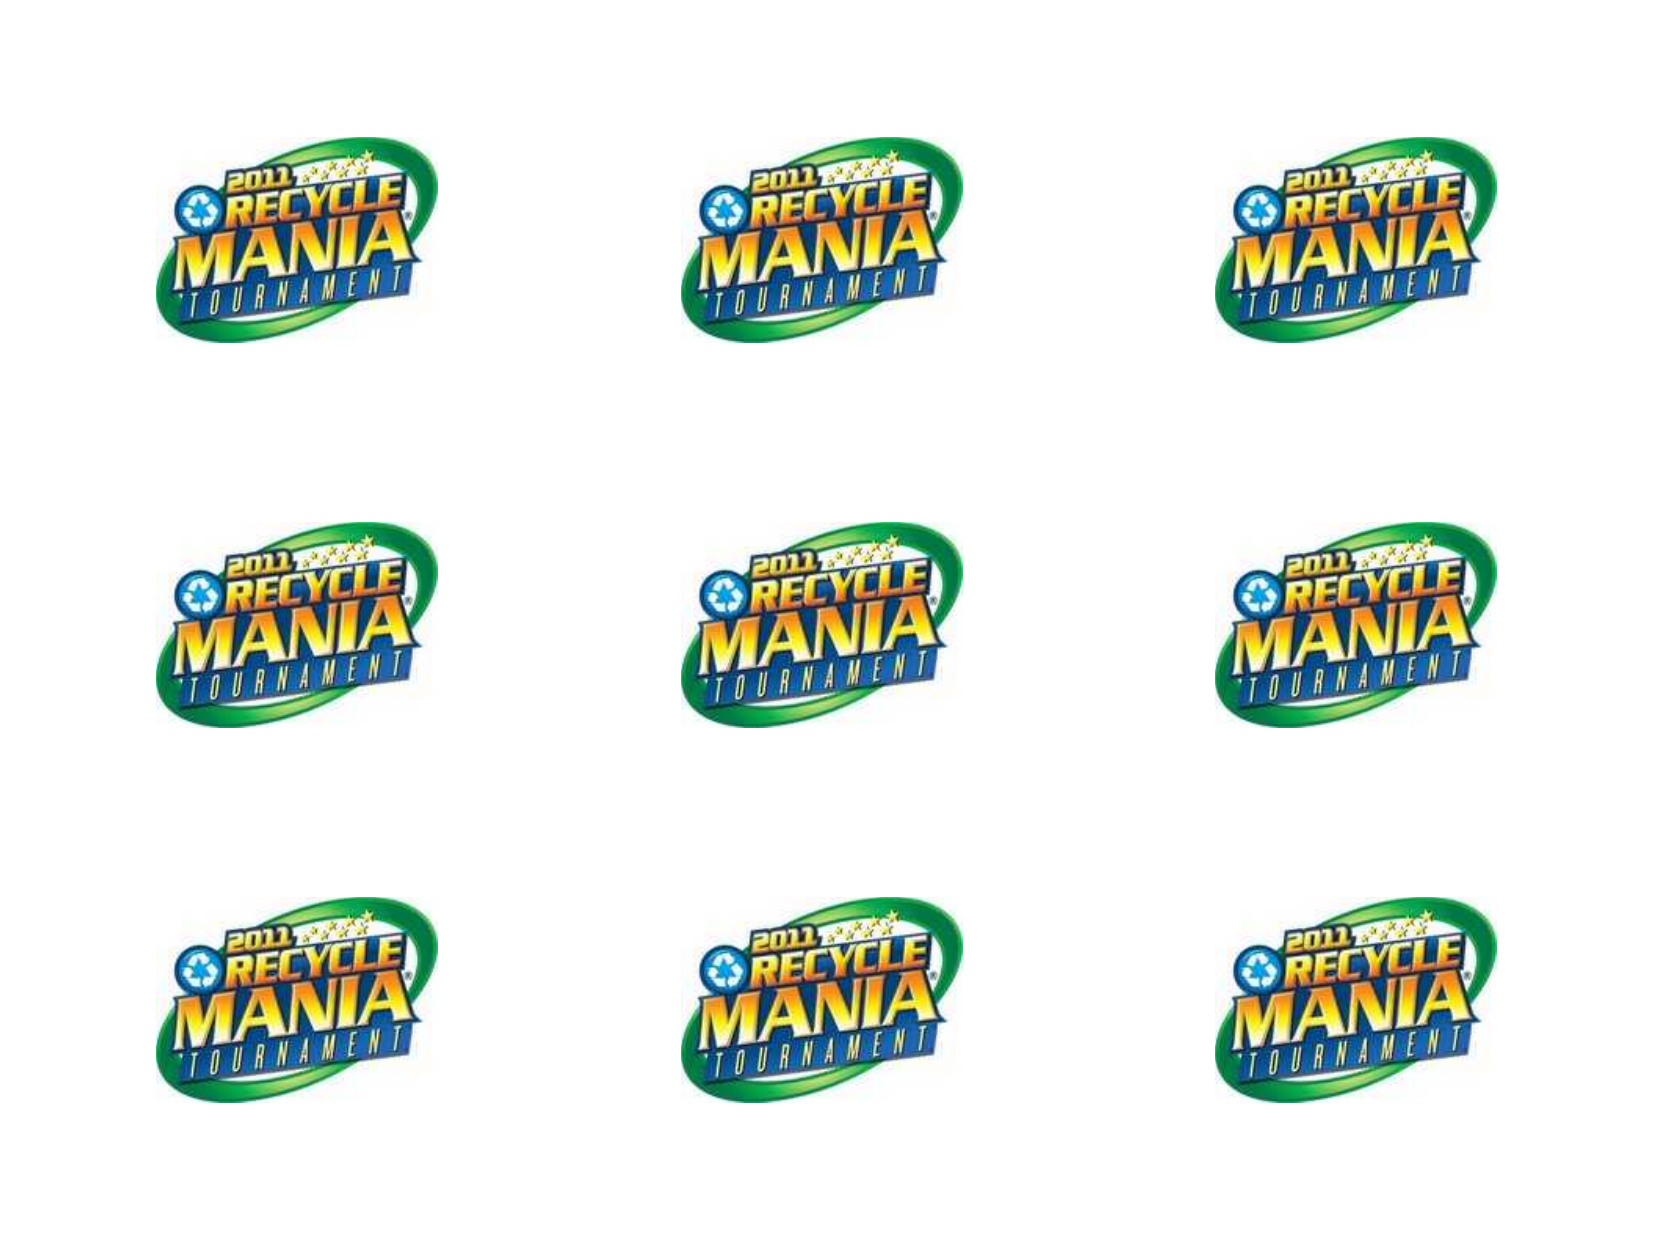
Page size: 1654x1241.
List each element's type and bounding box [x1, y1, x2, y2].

picture [1215, 897, 1497, 1103]
picture [681, 137, 963, 343]
picture [1215, 137, 1497, 343]
picture [156, 522, 438, 728]
picture [681, 897, 963, 1103]
picture [681, 522, 963, 728]
picture [156, 137, 438, 343]
picture [156, 897, 438, 1103]
picture [1215, 522, 1497, 728]
